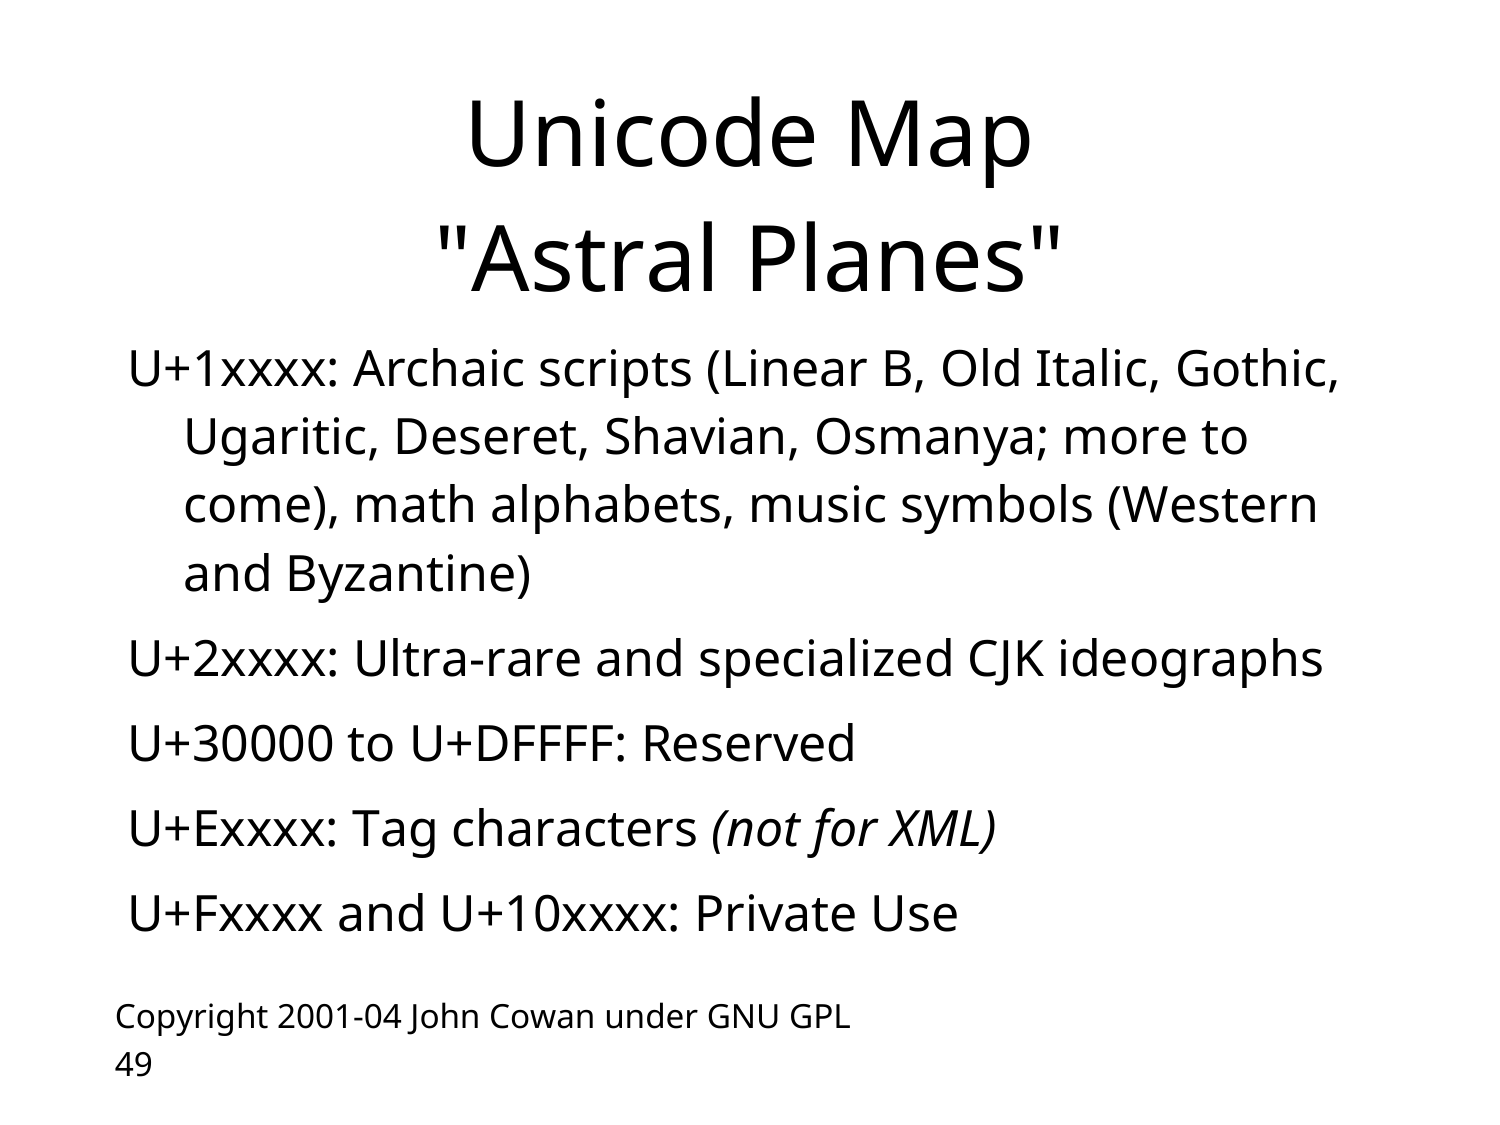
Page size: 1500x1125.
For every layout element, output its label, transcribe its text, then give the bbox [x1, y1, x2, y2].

list U+1xxxx: Archaic scripts (Linear B, Old Italic, Gothic, Ugaritic, Deseret, Shavian, Osmanya; more to come), math alphabets, music symbols (Western and Byzantine) U+2xxxx: Ultra-rare and specialized CJK ideographs U+30000 to U+DFFFF: Reserved U+Exxxx: Tag characters (not for XML) U+Fxxxx and U+10xxxx: Private Use [112, 324, 1388, 888]
title Unicode Map "Astral Planes" [112, 79, 1388, 308]
